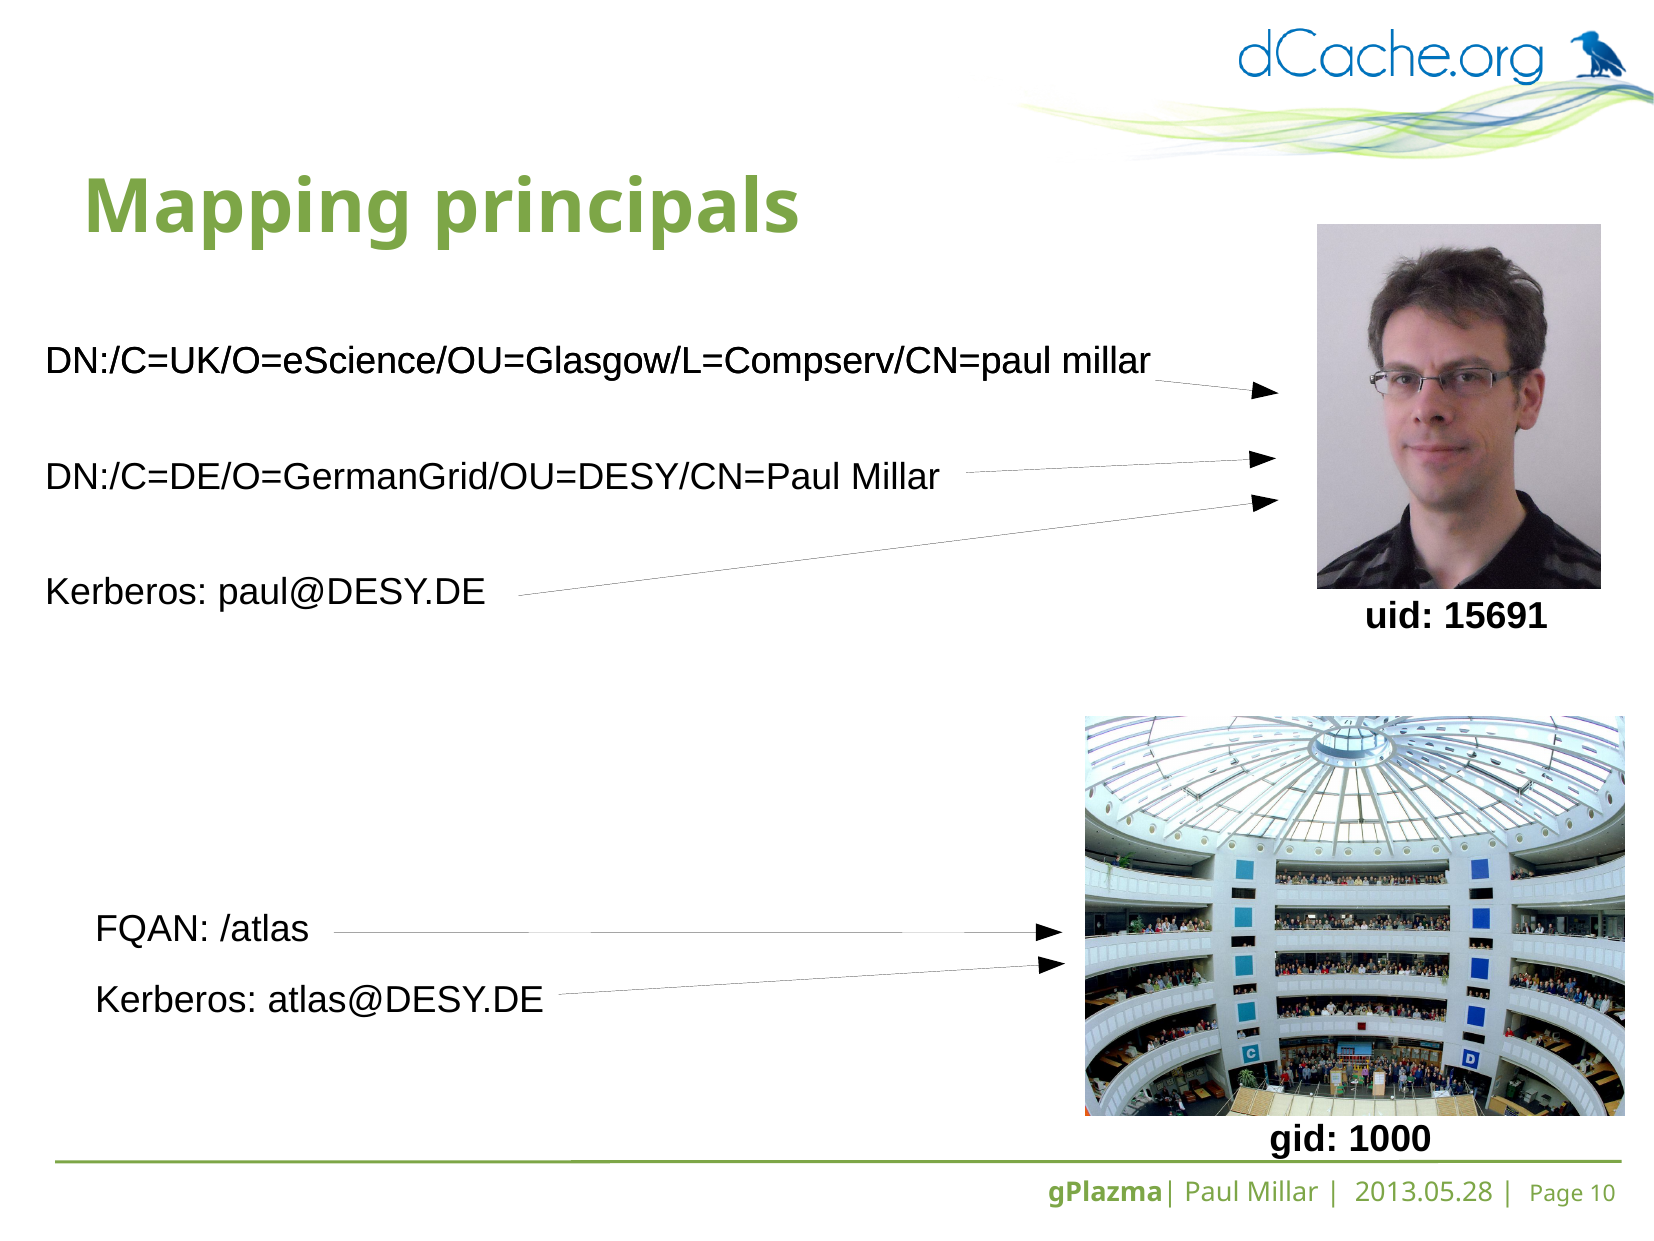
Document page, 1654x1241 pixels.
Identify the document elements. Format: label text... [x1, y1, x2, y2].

text_box FQAN: /atlas [80, 899, 931, 957]
text_box Kerberos: atlas@DESY.DE [80, 970, 931, 1028]
text_box DN:/C=DE/O=GermanGrid/OU=DESY/CN=Paul Millar [30, 447, 1224, 505]
text_box uid: 15691 [1324, 589, 1589, 645]
picture [1085, 716, 1625, 1116]
picture [1317, 224, 1601, 589]
text_box DN:/C=UK/O=eScience/OU=Glasgow/L=Compserv/CN=paul millar [30, 332, 1224, 390]
title Mapping principals [82, 155, 1605, 252]
picture [956, 16, 1654, 169]
text_box gid: 1000 [1218, 1116, 1483, 1168]
text_box Kerberos: paul@DESY.DE [30, 563, 881, 621]
